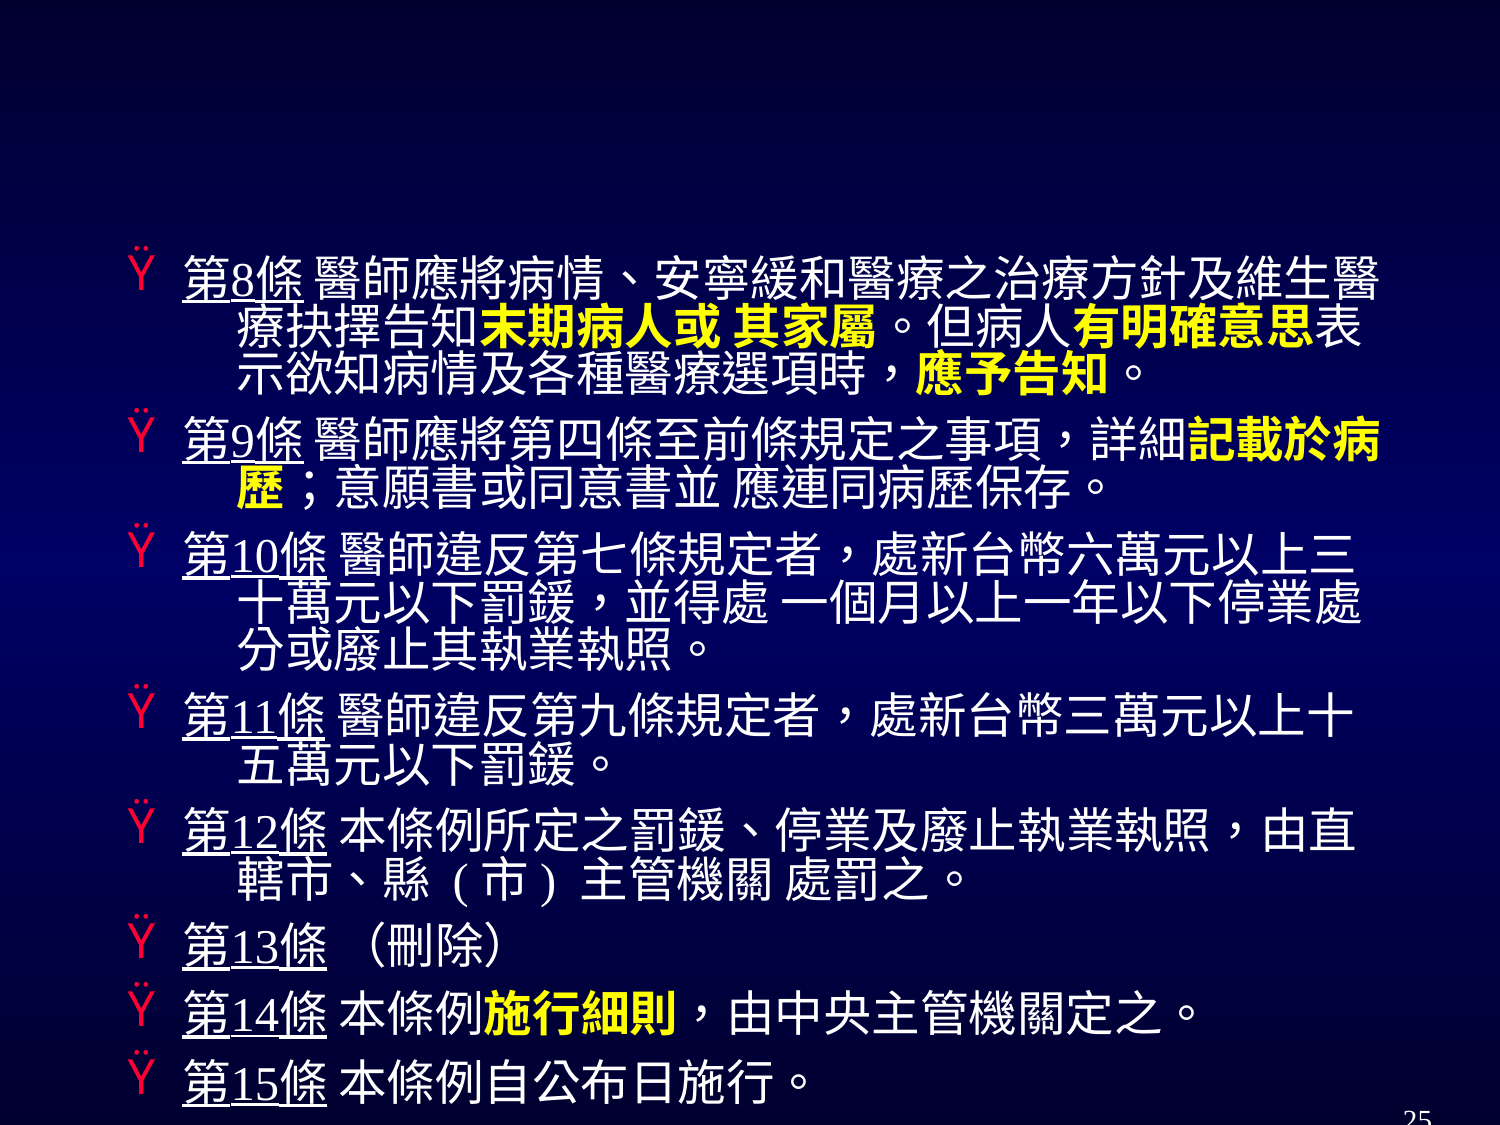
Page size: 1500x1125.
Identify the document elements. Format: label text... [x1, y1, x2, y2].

list 第 8 條 醫師應將病情、安寧緩和醫療之治療方針及維生醫療抉擇告知末期病人或 其家屬。但病人有明確意思表示欲知病情及各種醫療選項時，應予告知。 第 9 條 醫師應將第四條至前條規定之事項，詳細記載於病歷；意願書或同意書並 應連同病歷保存。 第 10 條 醫師違反第七條規定者，處新台幣六萬元以上三十萬元以下罰鍰，並得處 一個月以上一年以下停業處分或廢止其執業執照。 第 11 條 醫師違反第九條規定者，處新台幣三萬元以上十五萬元以下罰鍰。 第 12 條 本條例所定之罰鍰、停業及廢止執業執照，由直轄市、縣 (市) 主管機關 處罰之。 第 13 條 （刪除） 第 14 條 本條例施行細則，由中央主管機關定之。 第 15 條 本條例自公布日施行。 [112, 243, 1400, 1125]
text_box [1400, 1093, 1491, 1118]
